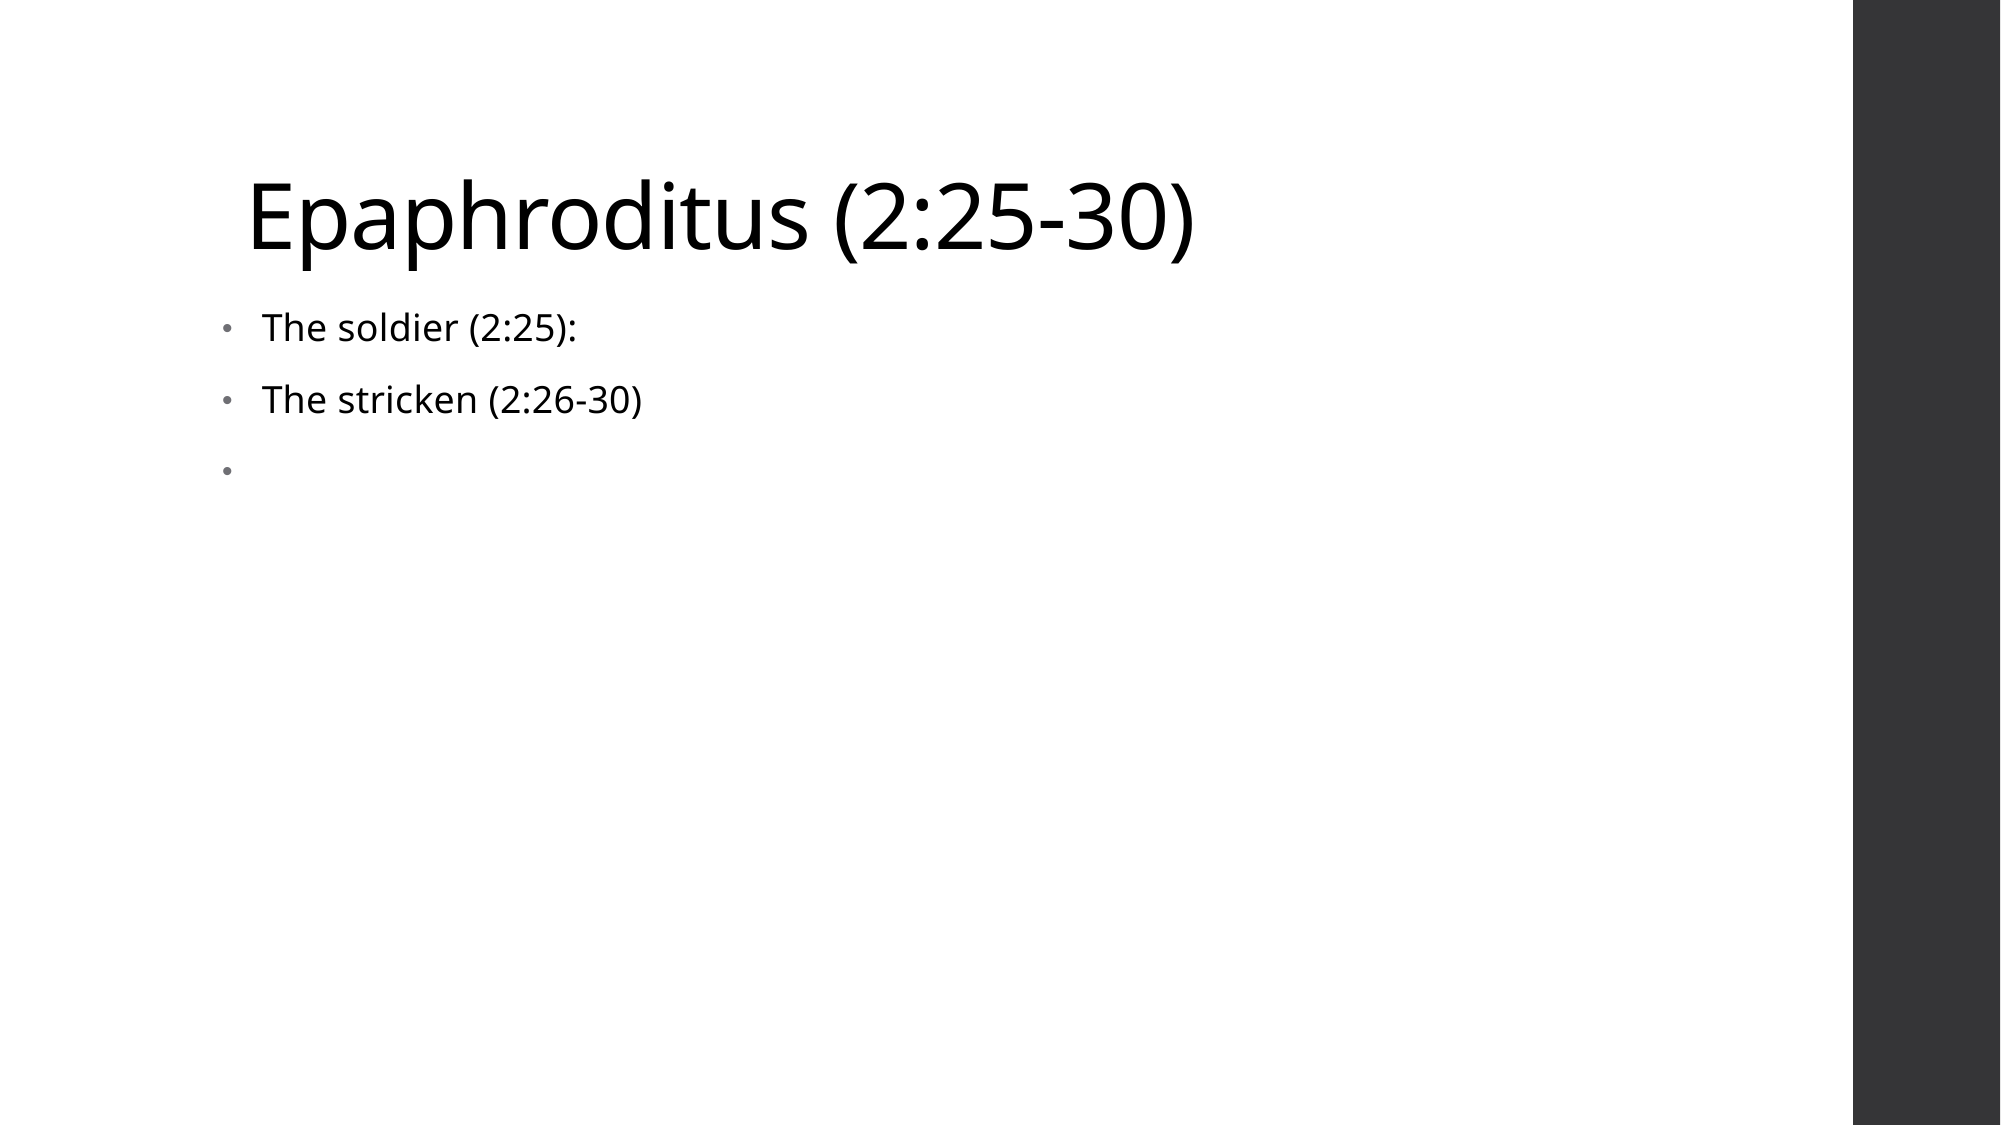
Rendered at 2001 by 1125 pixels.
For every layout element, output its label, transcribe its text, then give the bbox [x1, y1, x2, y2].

title Epaphroditus (2:25-30) [206, 60, 1797, 278]
list The soldier (2:25): The stricken (2:26-30) [206, 299, 1617, 1014]
